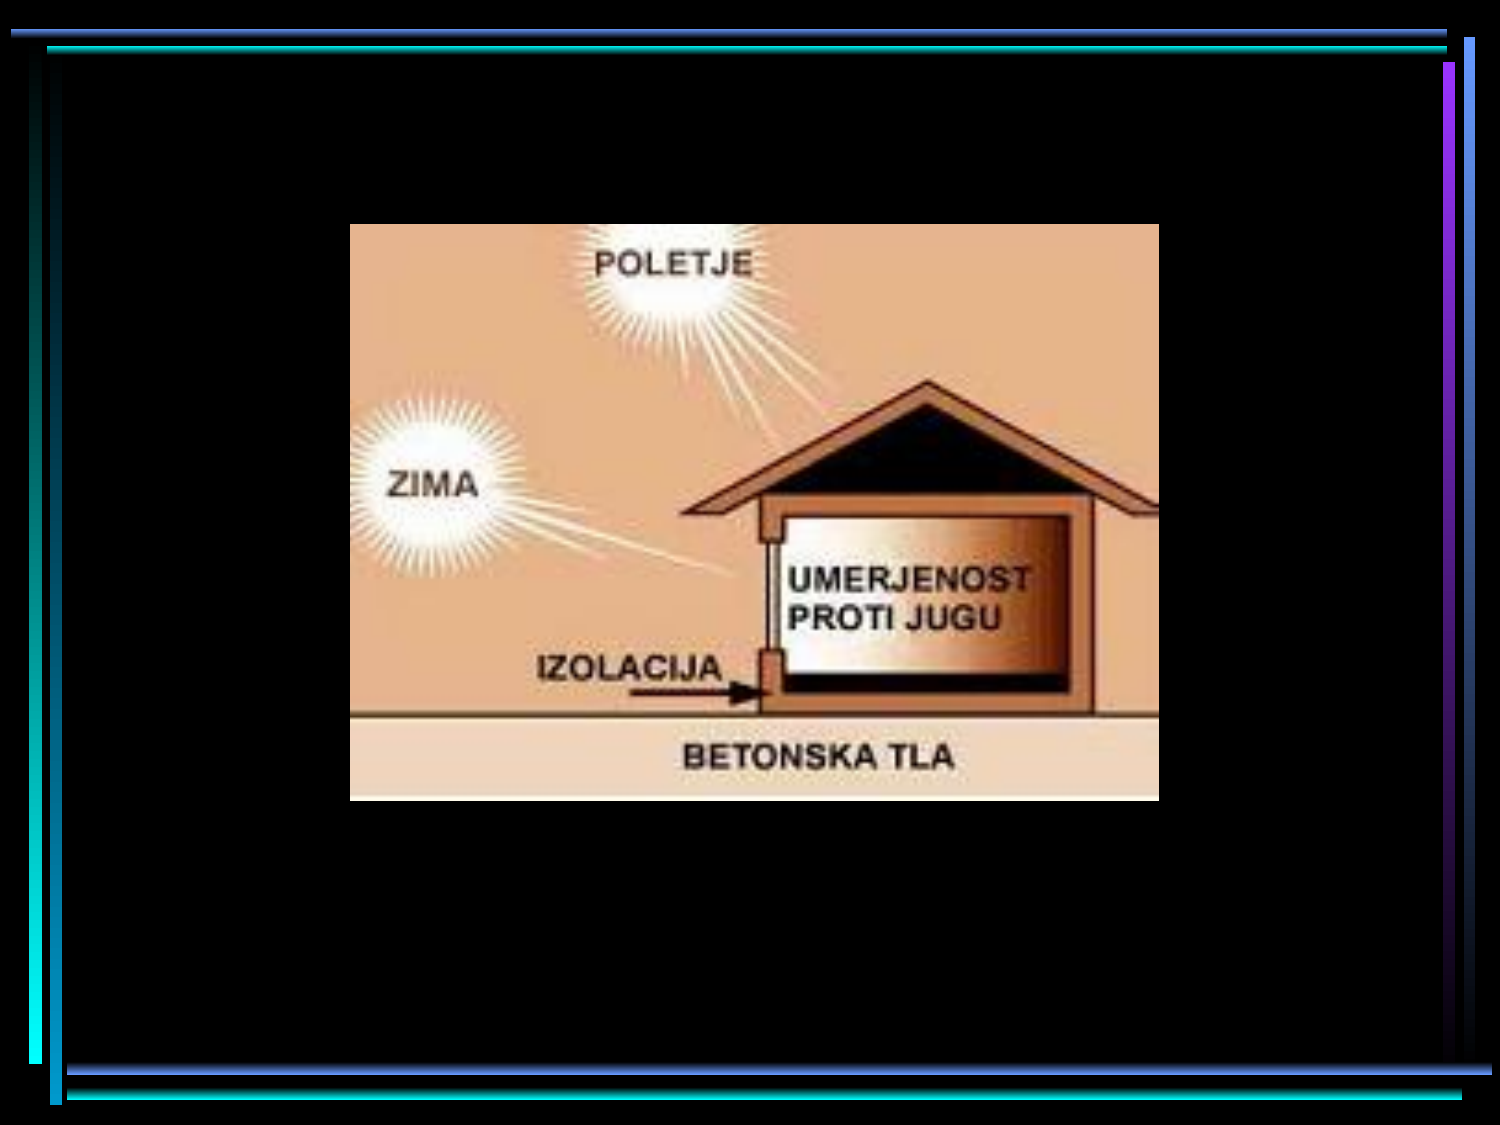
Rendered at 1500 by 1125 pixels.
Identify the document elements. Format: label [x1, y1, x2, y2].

picture [350, 224, 1159, 801]
